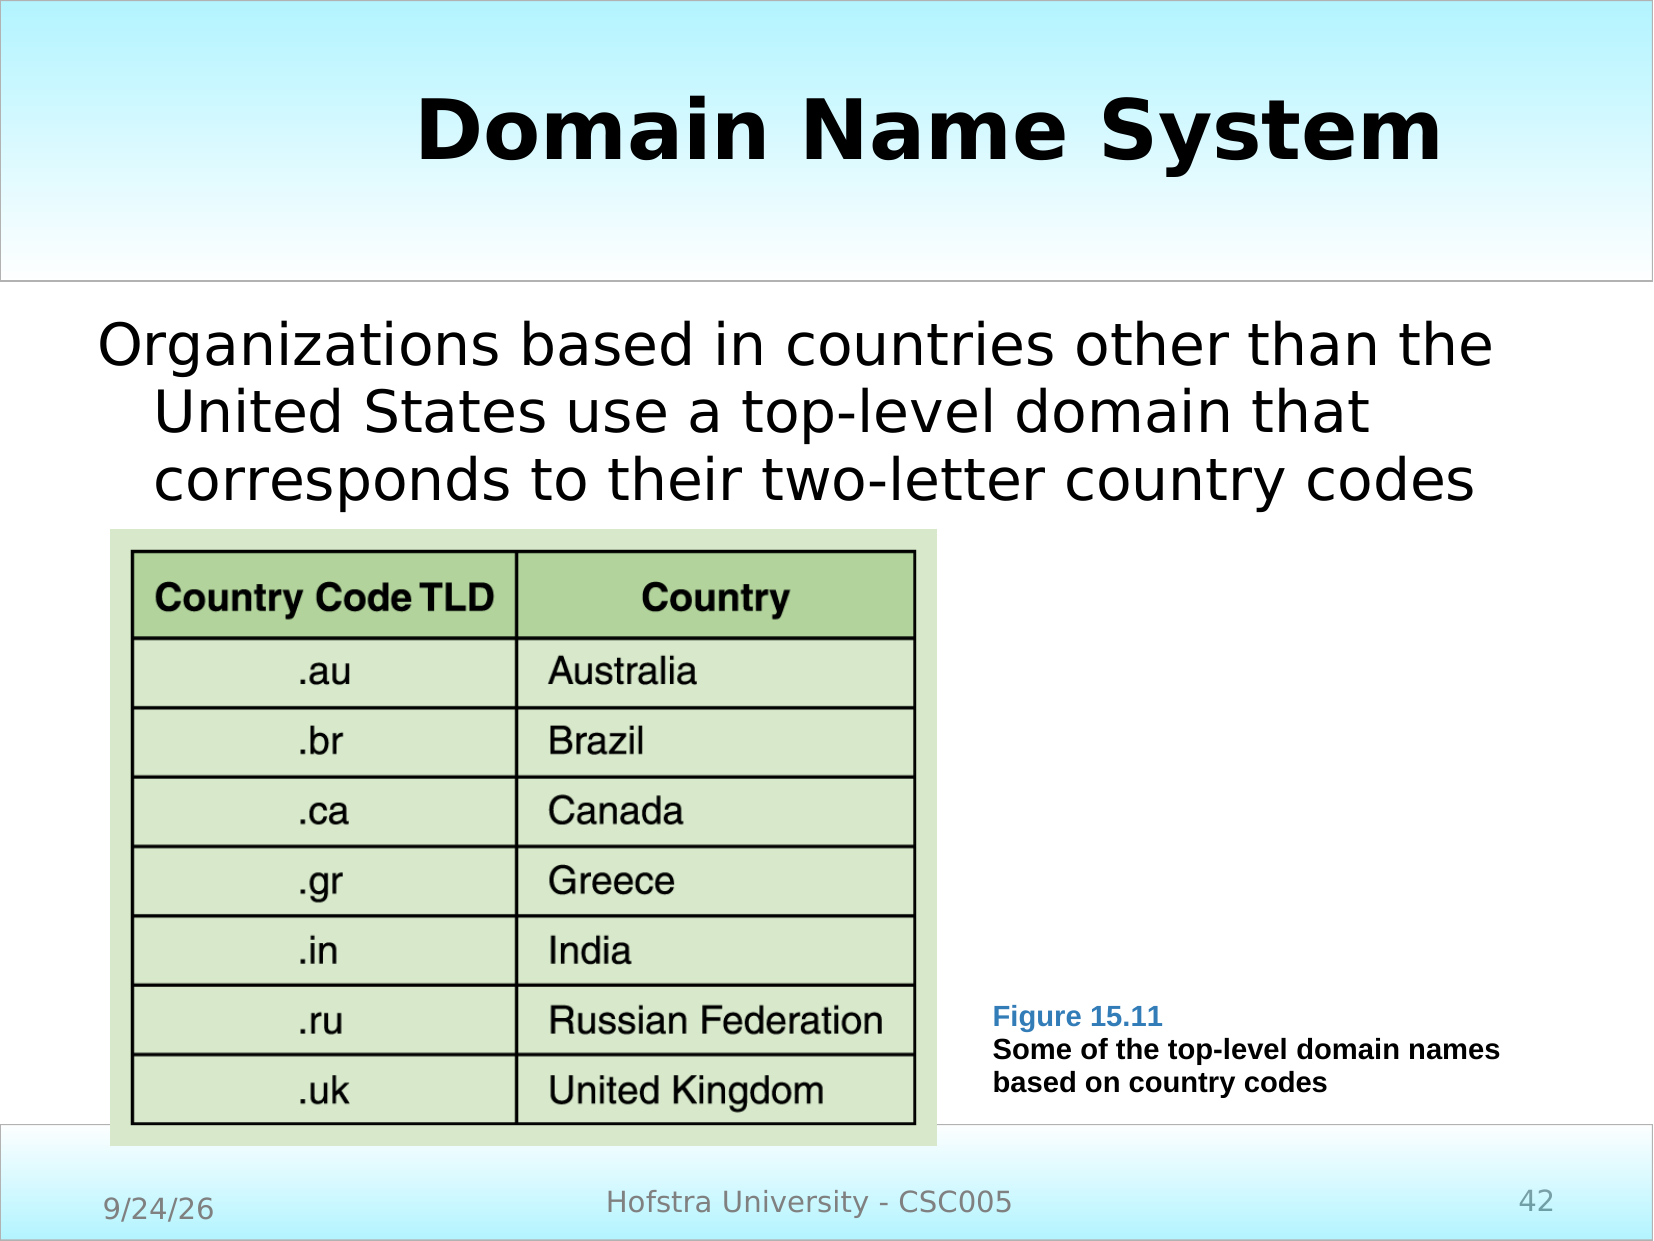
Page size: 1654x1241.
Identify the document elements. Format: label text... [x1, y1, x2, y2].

picture [110, 529, 937, 1147]
title Domain Name System [247, 27, 1612, 235]
list Organizations based in countries other than the United States use a top-level domain that corresponds to their two-letter country codes [82, 303, 1571, 1131]
text_box Figure 15.11 Some of the top-level domain names based on country codes [977, 992, 1529, 1107]
